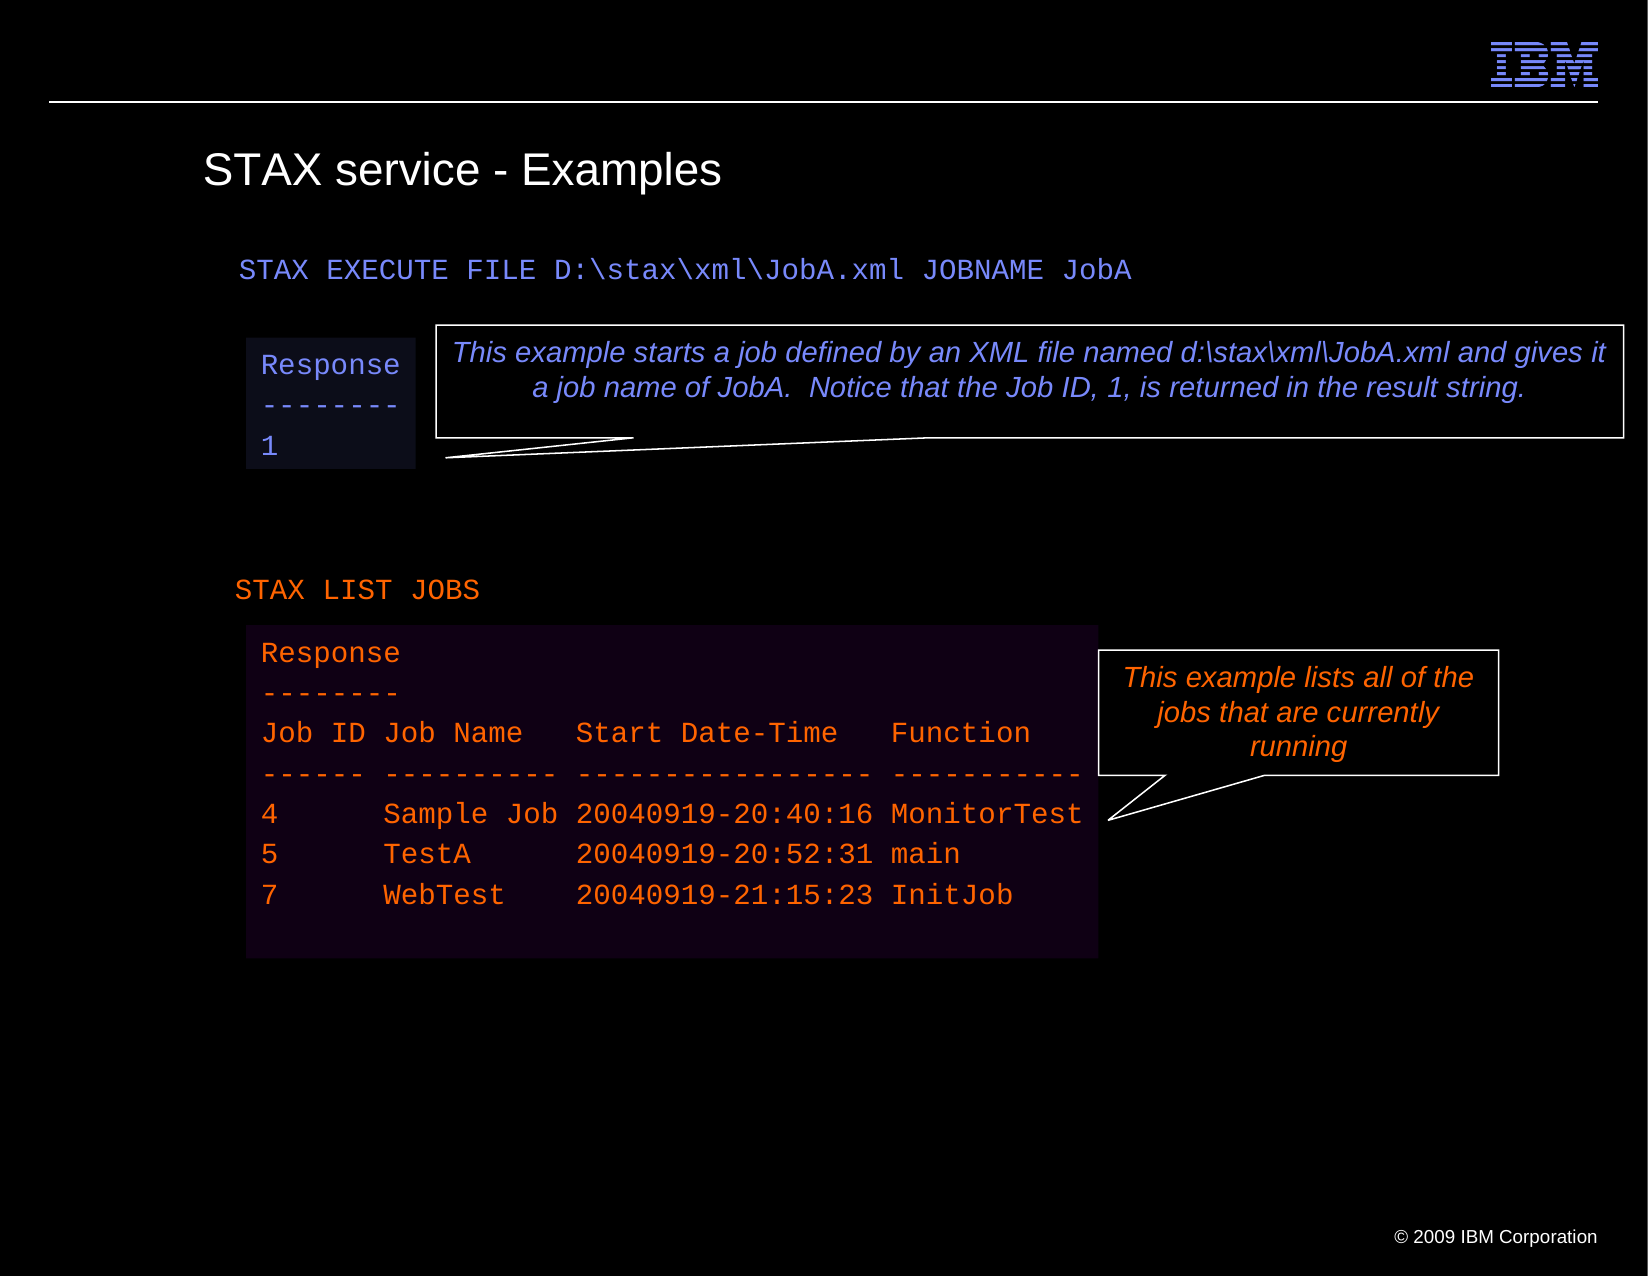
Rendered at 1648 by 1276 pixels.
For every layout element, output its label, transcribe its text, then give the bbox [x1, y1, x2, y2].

text_box This example lists all of the jobs that are currently running [1098, 650, 1499, 821]
text_box STAX LIST JOBS [220, 562, 496, 614]
title STAX service - Examples [186, 137, 1648, 231]
picture [1491, 42, 1598, 87]
text_box This example starts a job defined by an XML file named d:\stax\xml\JobA.xml and gives it a job name of JobA. Notice that the Job ID, 1, is returned in the result string. [436, 325, 1624, 458]
text_box Response -------- Job ID Job Name Start Date-Time Function ------ ---------- ----------------- ----------- 4 Sample Job 20040919-20:40:16 MonitorTest 5 TestA 20040919-20:52:31 main 7 WebTest 20040919-21:15:23 InitJob [246, 625, 1099, 959]
text_box STAX EXECUTE FILE D:\stax\xml\JobA.xml JOBNAME JobA [239, 250, 1648, 286]
text_box Response -------- 1 [246, 337, 416, 469]
